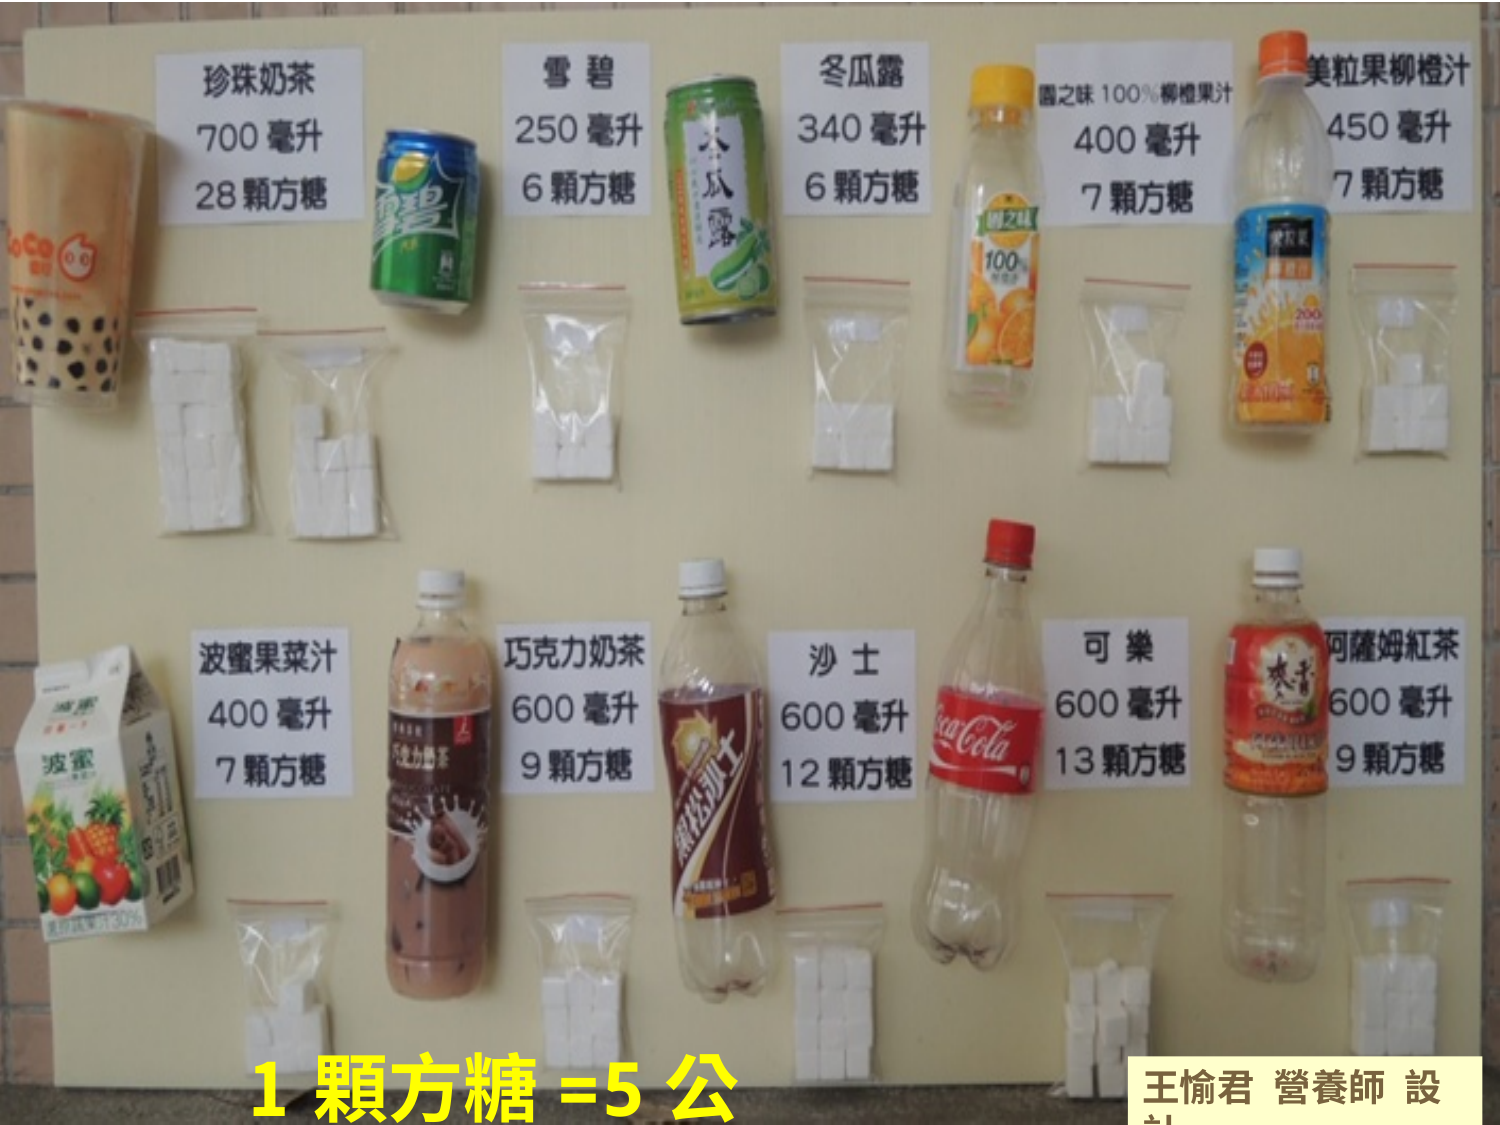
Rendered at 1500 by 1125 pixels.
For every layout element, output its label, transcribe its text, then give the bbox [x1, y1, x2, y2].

picture [0, 2, 1500, 1125]
text_box 1顆方糖=5公克 [235, 1033, 762, 1125]
text_box 王愉君 營養師 設計 [1127, 1056, 1483, 1125]
